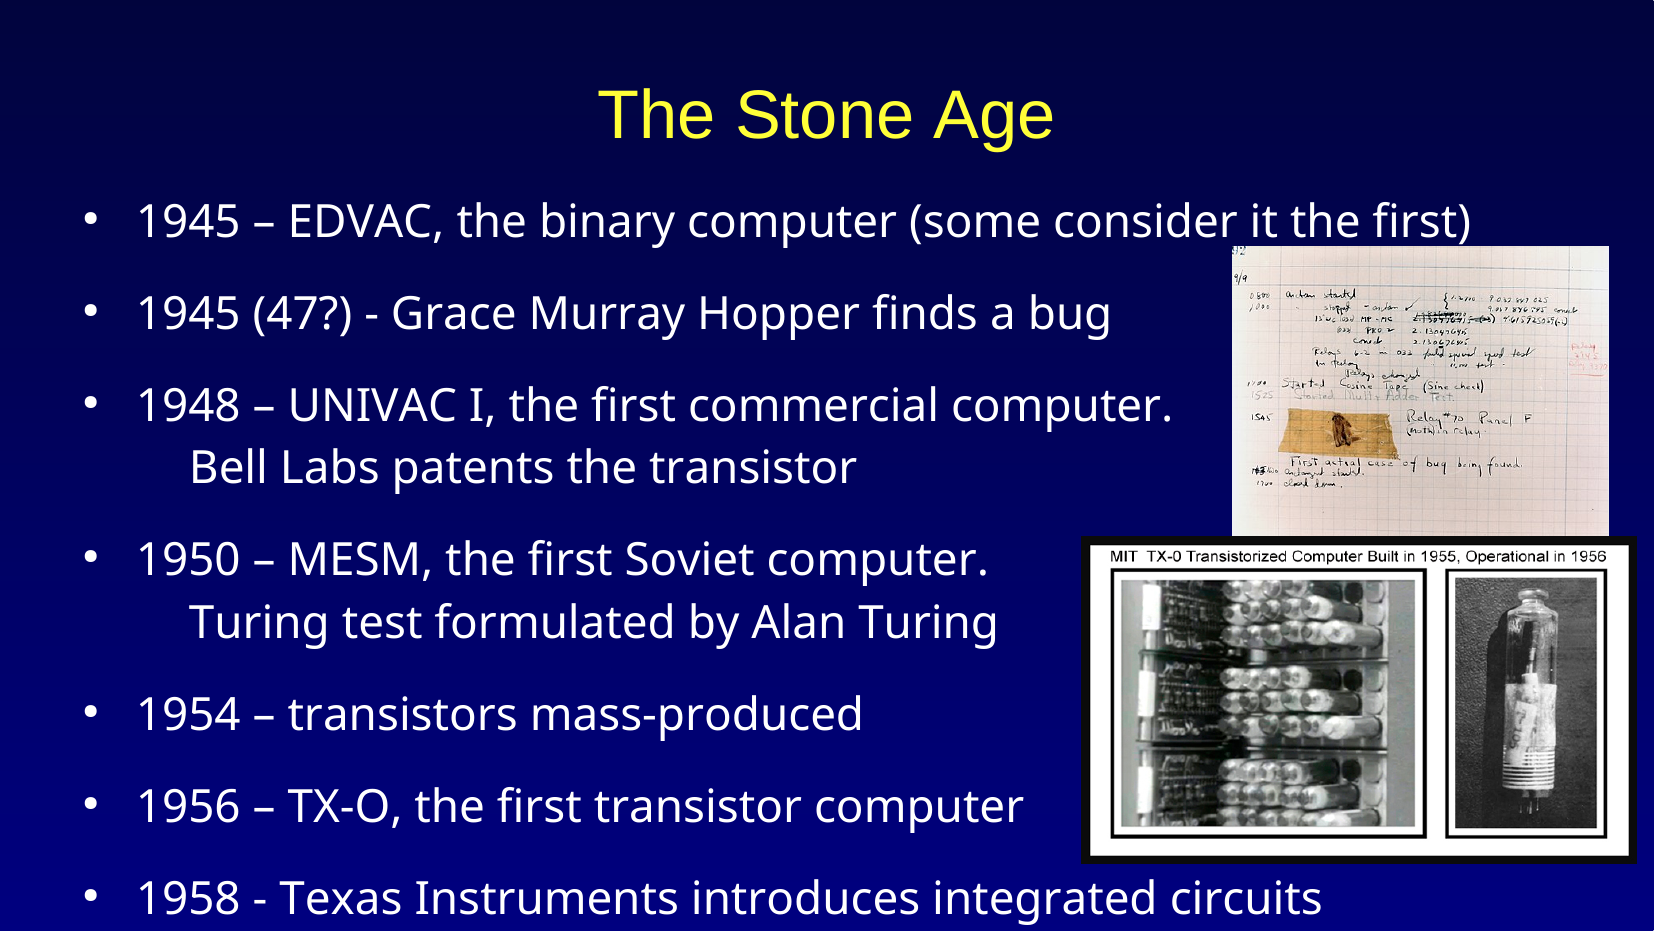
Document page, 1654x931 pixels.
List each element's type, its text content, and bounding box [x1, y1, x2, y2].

list 1945 – EDVAC, the binary computer (some consider it the first) 1945 (47?) - Grace Murray Hopper finds a bug 1948 – UNIVAC I, the first commercial computer. Bell Labs patents the transistor 1950 – MESM, the first Soviet computer. Turing test formulated by Alan Turing 1954 – transistors mass-produced 1956 – TX-O, the first transistor computer 1958 - Texas Instruments introduces integrated circuits [47, 188, 1536, 911]
picture [1081, 246, 1637, 864]
title The Stone Age [82, 37, 1571, 193]
